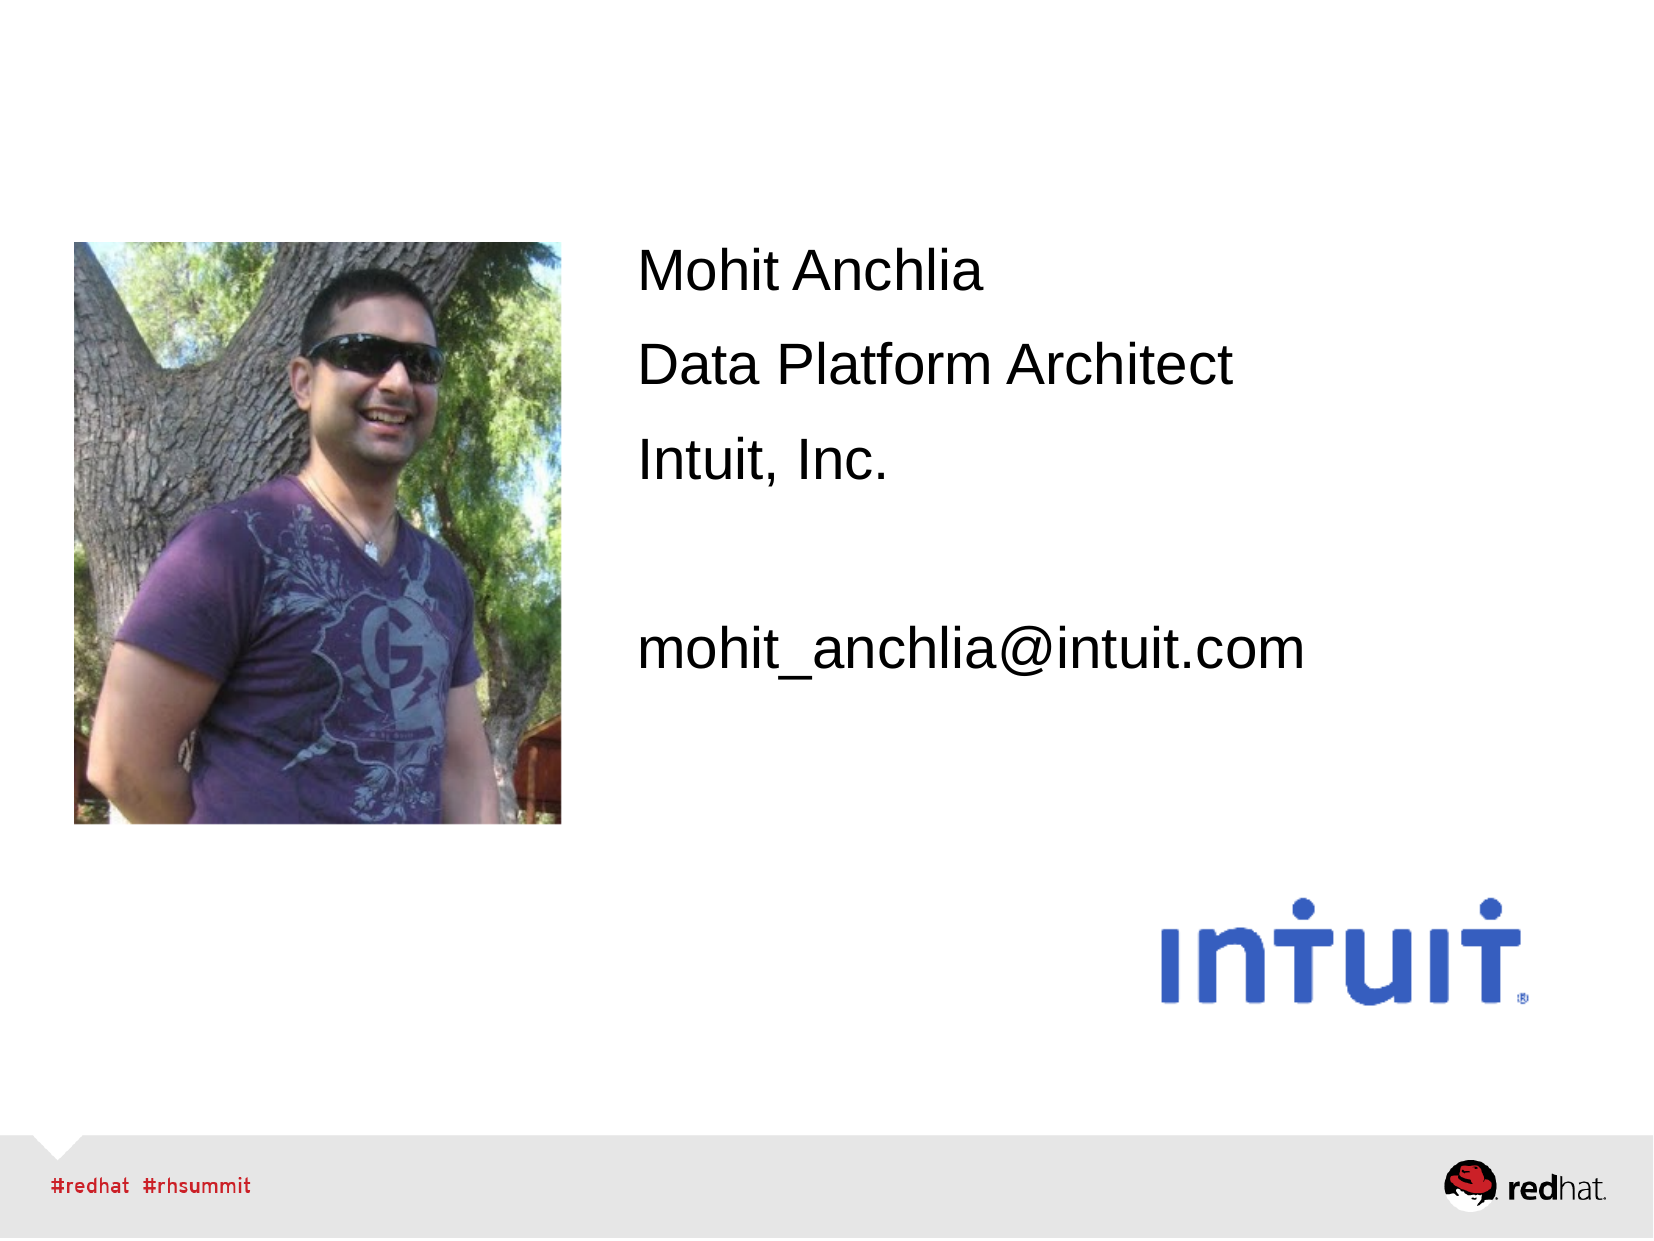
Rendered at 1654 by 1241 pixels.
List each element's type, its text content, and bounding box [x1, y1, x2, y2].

picture [0, 0, 1654, 1238]
list Mohit Anchlia Data Platform Architect Intuit, Inc. mohit_anchlia@intuit.com [637, 237, 1570, 1032]
